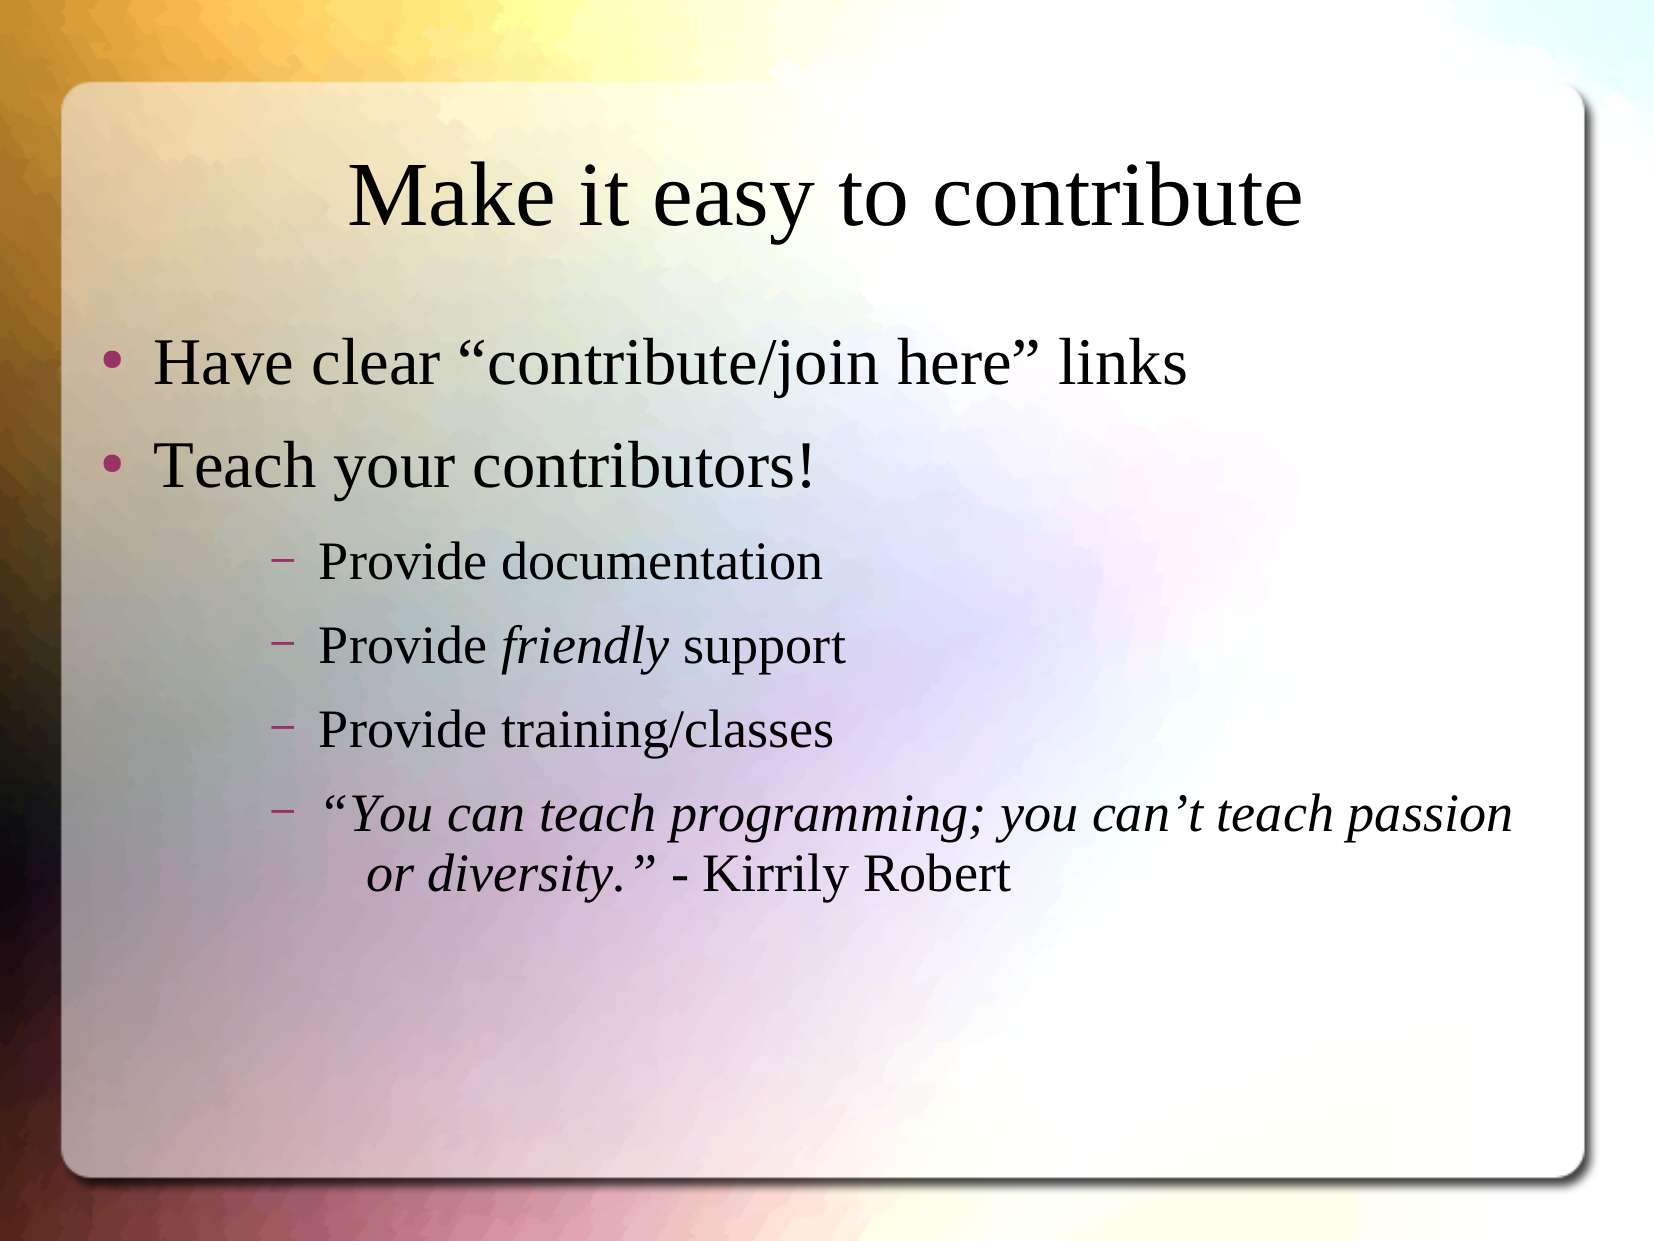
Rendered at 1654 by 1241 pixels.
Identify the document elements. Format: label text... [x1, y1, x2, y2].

title Make it easy to contribute [82, 90, 1571, 298]
list Have clear “contribute/join here” links Teach your contributors! Provide documentation Provide friendly support Provide training/classes “You can teach programming; you can’t teach passion or diversity.” - Kirrily Robert [82, 324, 1571, 1144]
picture [0, 0, 1654, 1241]
